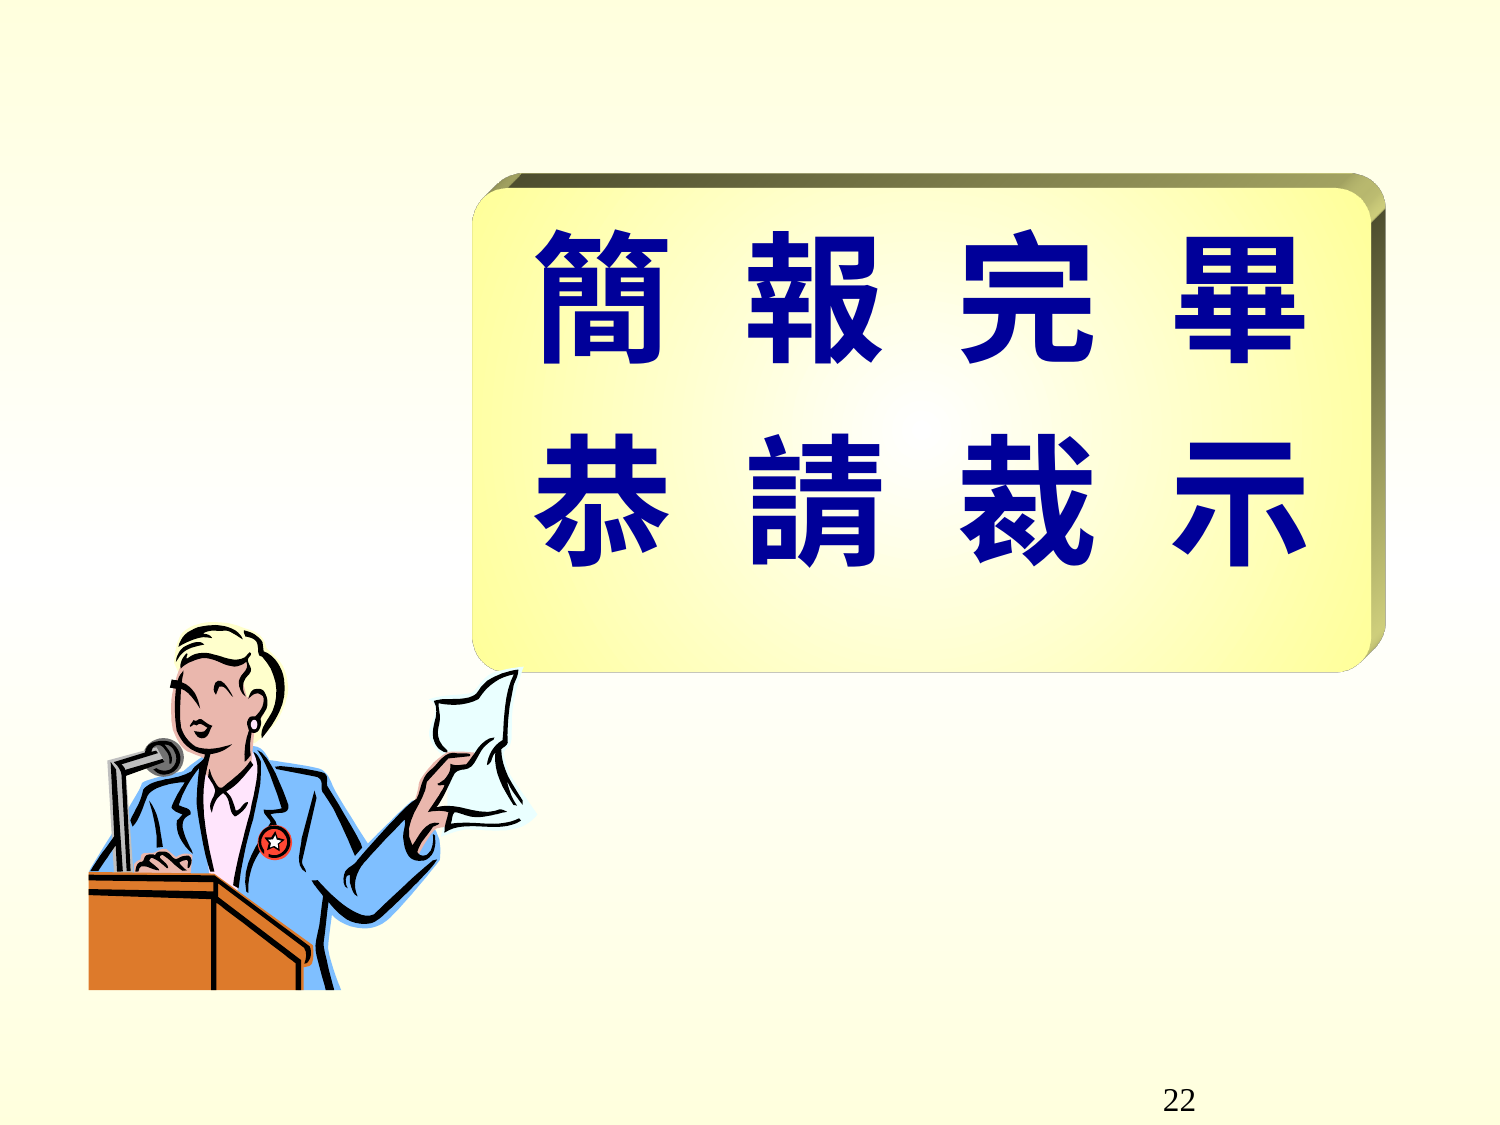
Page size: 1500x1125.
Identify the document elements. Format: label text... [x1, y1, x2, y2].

picture [88, 621, 538, 991]
text_box 22 [1147, 1070, 1498, 1125]
